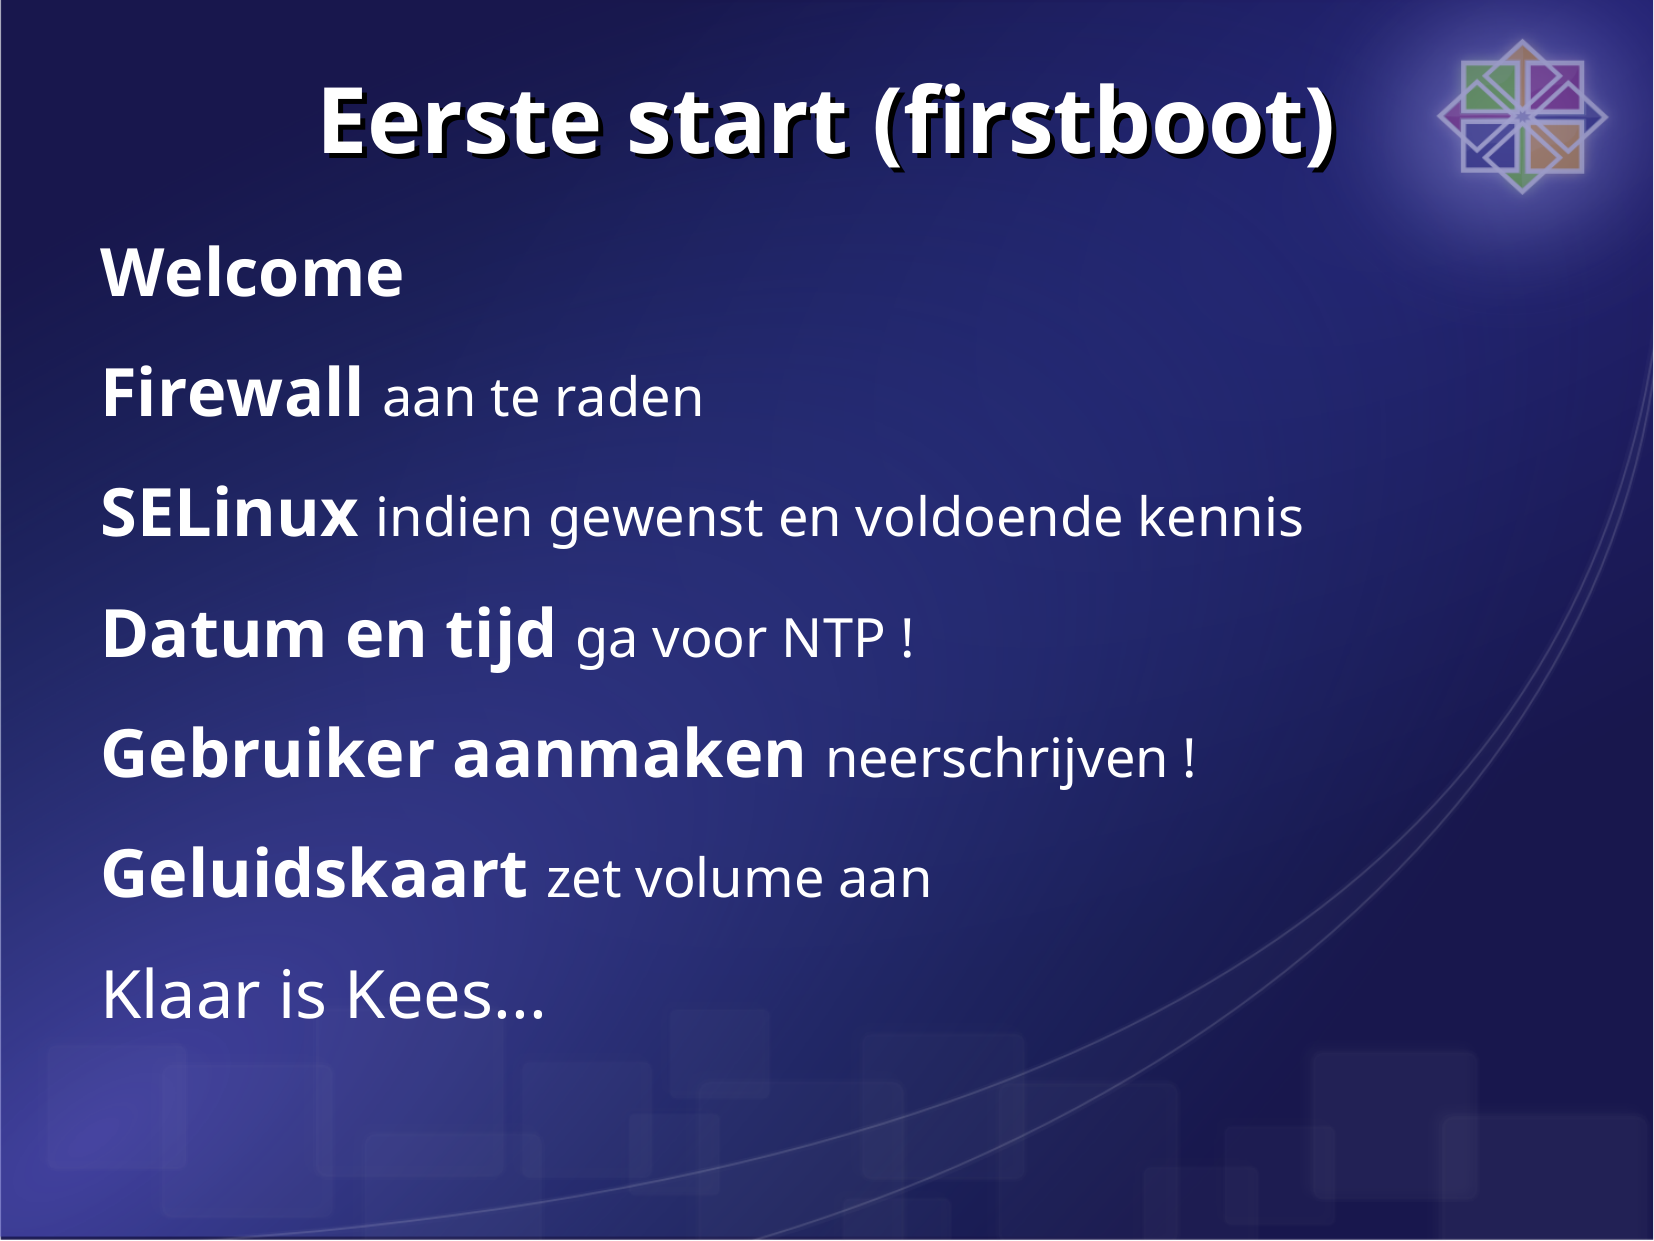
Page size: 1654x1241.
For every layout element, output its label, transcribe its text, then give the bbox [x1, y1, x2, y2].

title Eerste start (firstboot) [82, 56, 1571, 181]
picture [0, 0, 1654, 1241]
list Welcome Firewall aan te raden SELinux indien gewenst en voldoende kennis Datum en tijd ga voor NTP ! Gebruiker aanmaken neerschrijven ! Geluidskaart zet volume aan Klaar is Kees... [82, 225, 1571, 1186]
